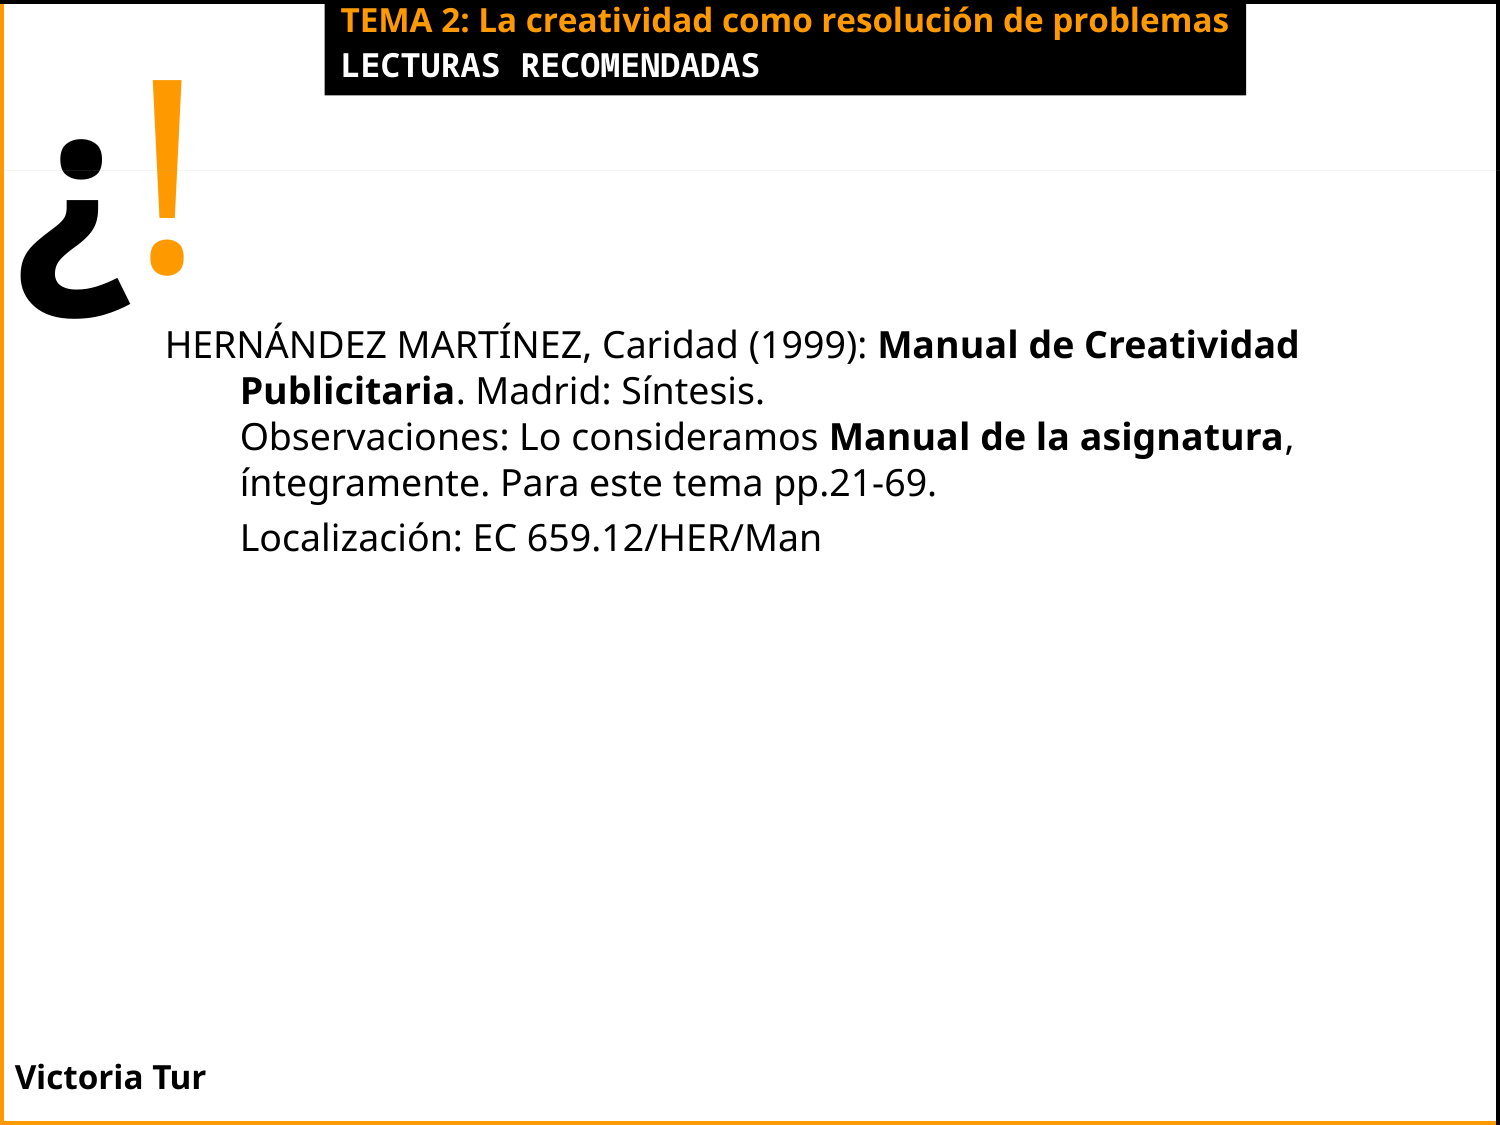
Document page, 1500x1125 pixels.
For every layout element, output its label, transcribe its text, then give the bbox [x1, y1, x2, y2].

list HERNÁNDEZ MARTÍNEZ, Caridad (1999): Manual de Creatividad Publicitaria. Madrid: Síntesis. Observaciones: Lo consideramos Manual de la asignatura, íntegramente. Para este tema pp.21-69. Localización: EC 659.12/HER/Man [150, 314, 1436, 658]
